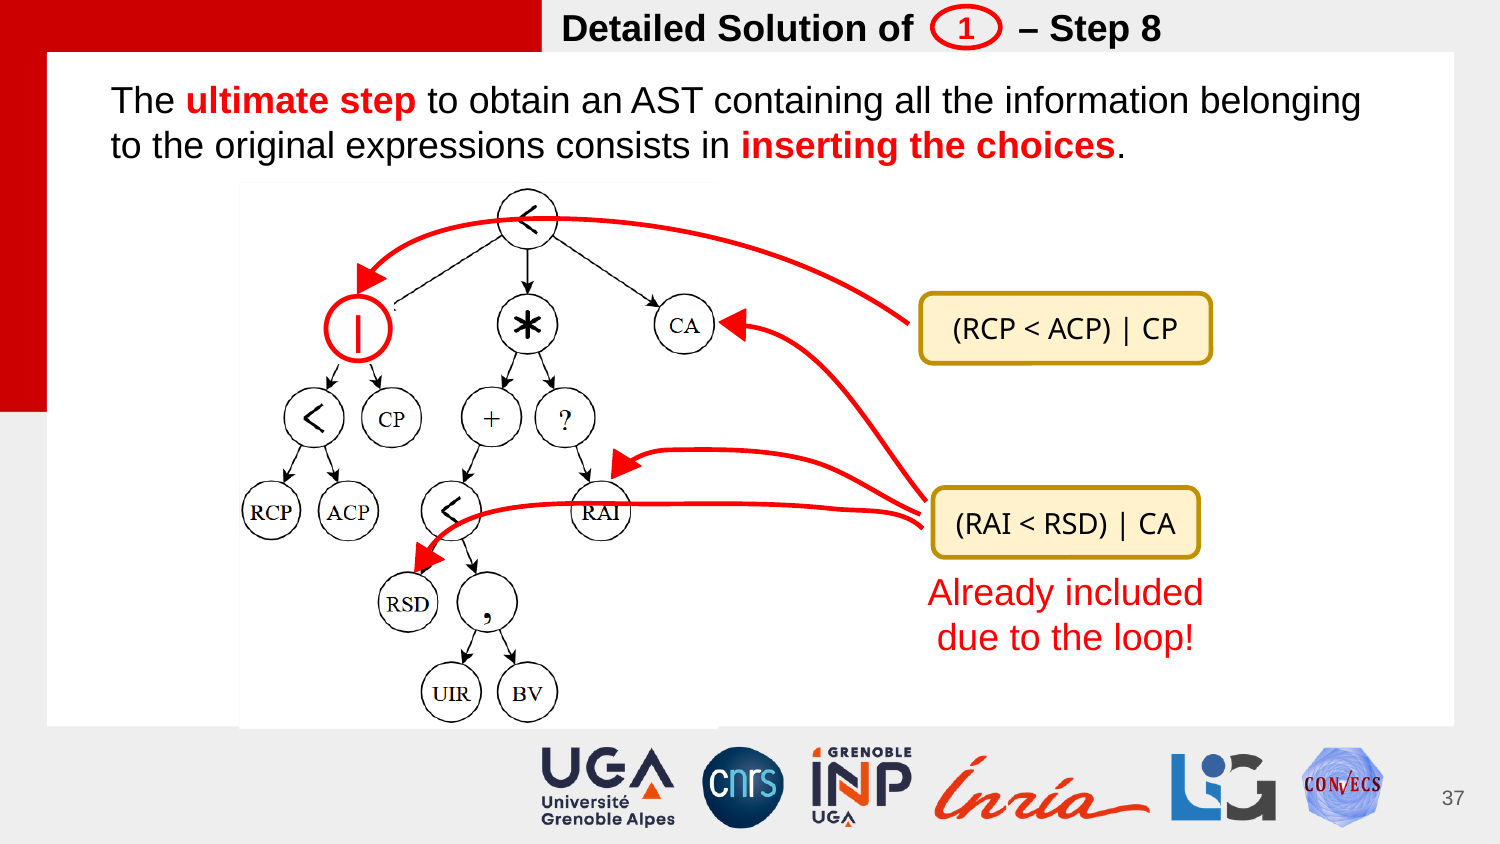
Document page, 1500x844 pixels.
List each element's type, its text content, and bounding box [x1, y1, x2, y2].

text_box (RCP < ACP) | CP [920, 293, 1211, 364]
text_box [357, 263, 386, 294]
text_box 1 [932, 6, 1001, 49]
text_box The ultimate step to obtain an AST containing all the information belonging to the original expressions consists in inserting the choices. [95, 72, 1405, 231]
text_box [719, 309, 746, 341]
picture [0, 0, 1500, 844]
text_box [611, 449, 641, 479]
text_box Already included due to the loop! [870, 574, 1261, 652]
text_box Detailed Solution of – Step 8 [546, 0, 1441, 55]
text_box [414, 542, 445, 572]
text_box (RAI < RSD) | CA [933, 487, 1199, 558]
slide_number <numéro> [1389, 764, 1480, 830]
